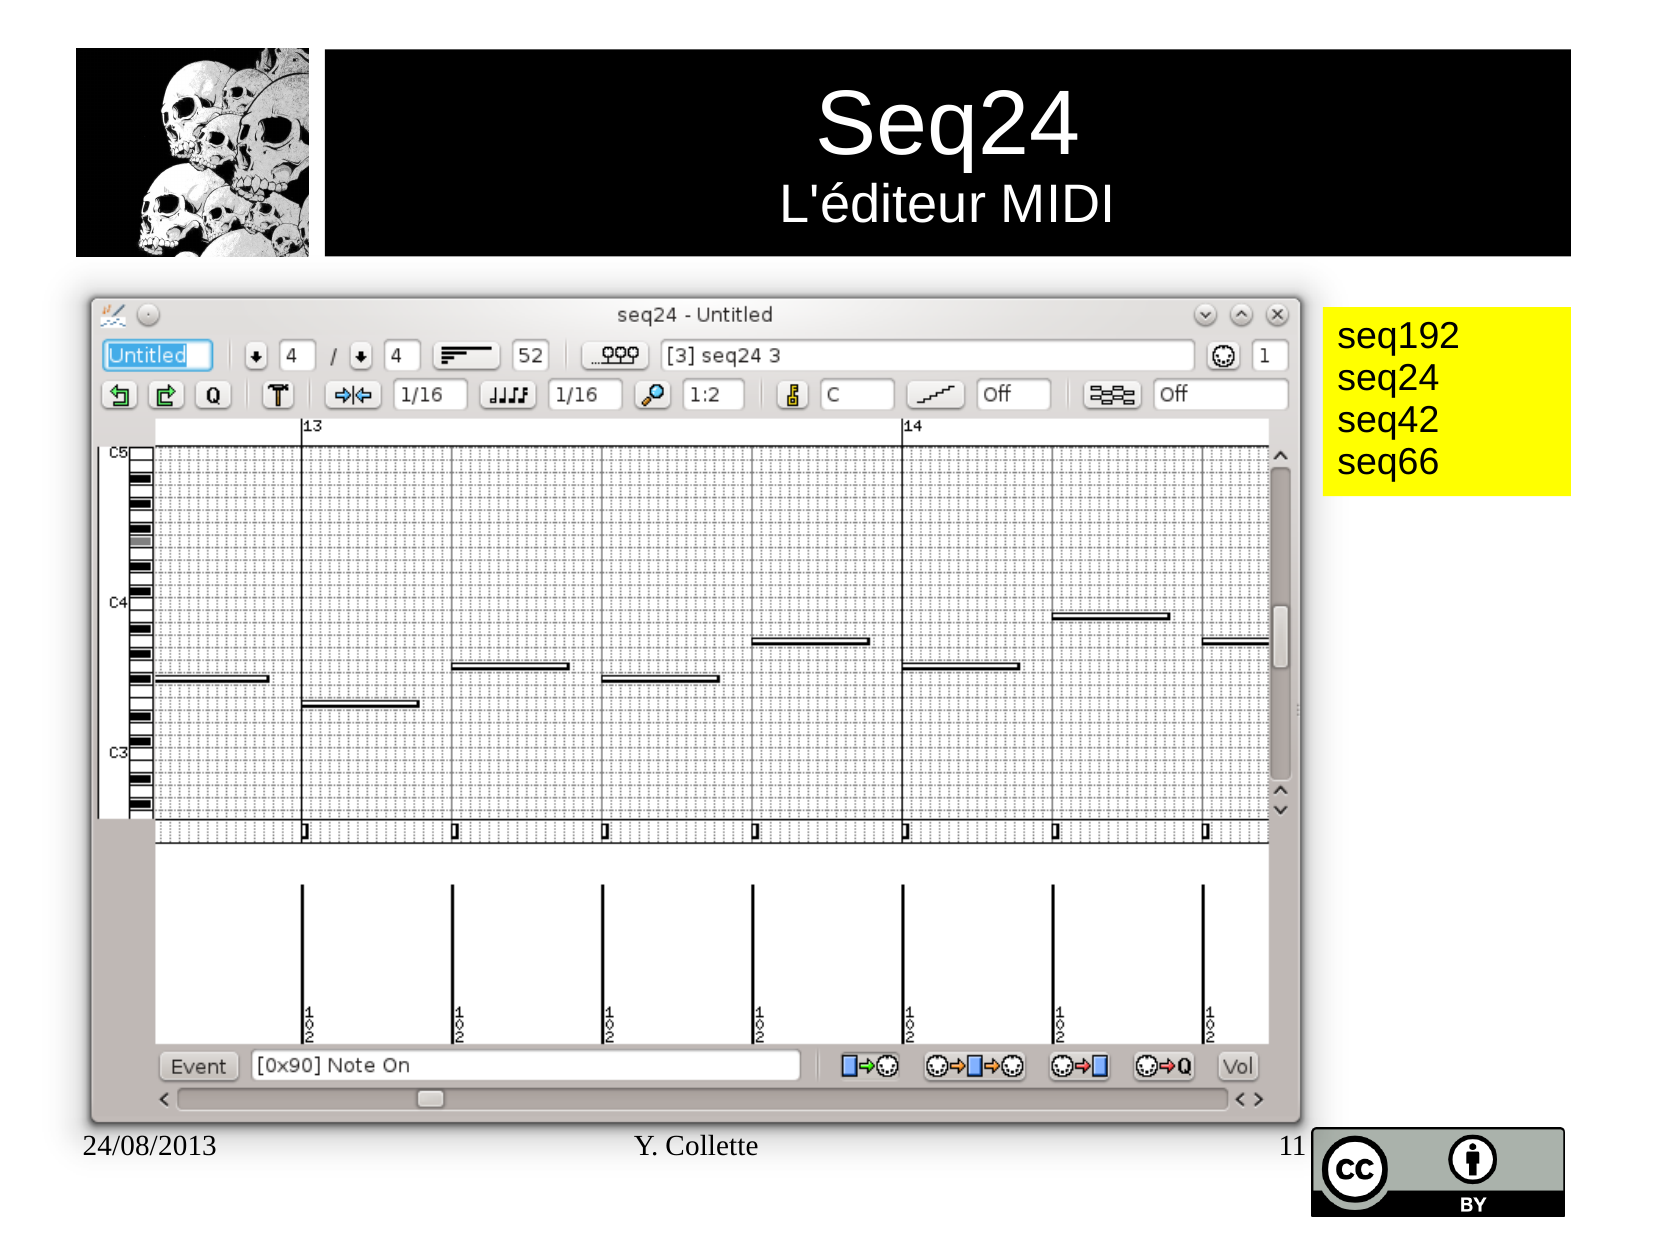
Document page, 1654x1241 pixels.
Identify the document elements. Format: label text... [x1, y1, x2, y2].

title Seq24 L'éditeur MIDI [324, 49, 1571, 257]
text_box seq192 seq24 seq42 seq66 [1322, 307, 1571, 497]
picture [29, 48, 1565, 1217]
